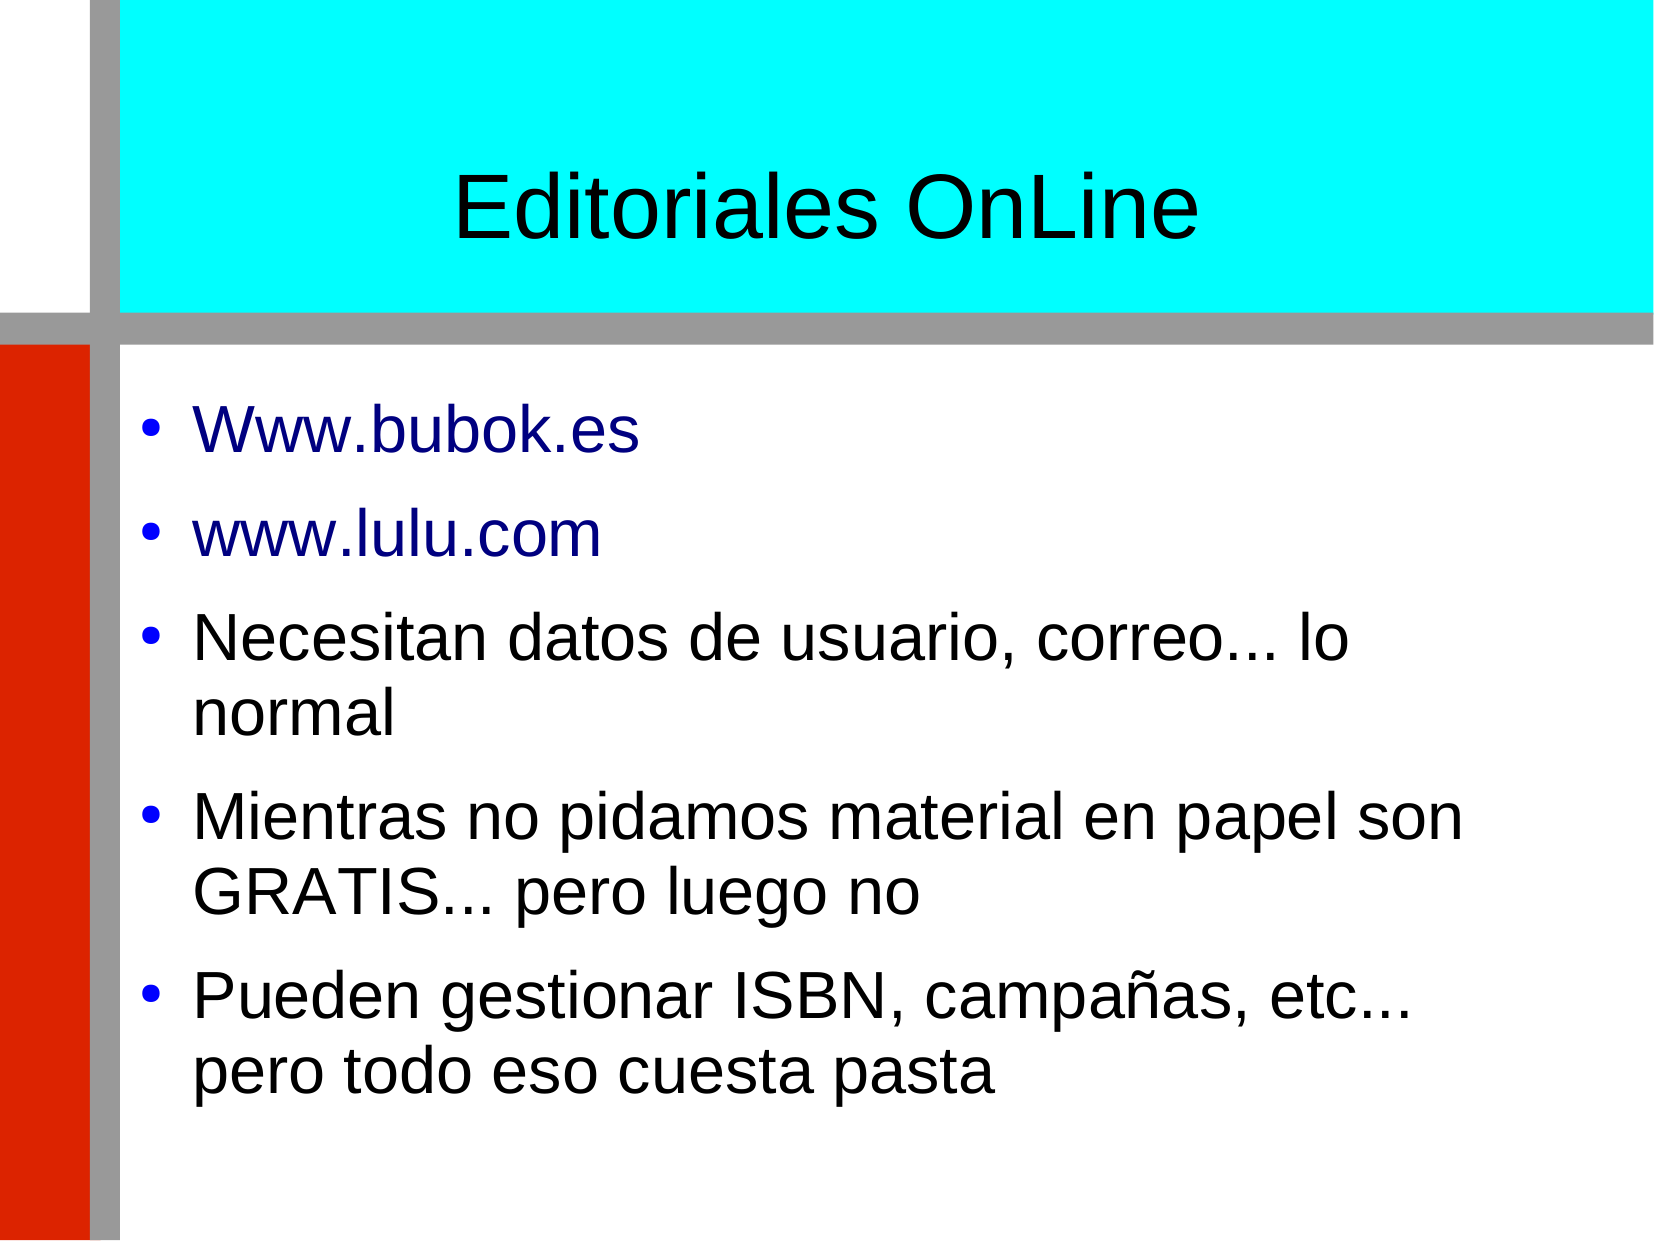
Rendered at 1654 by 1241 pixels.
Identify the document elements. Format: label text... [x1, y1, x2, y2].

list Www.bubok.es www.lulu.com Necesitan datos de usuario, correo... lo normal Mientras no pidamos material en papel son GRATIS... pero luego no Pueden gestionar ISBN, campañas, etc... pero todo eso cuesta pasta [121, 391, 1534, 1211]
title Editoriales OnLine [121, 102, 1534, 310]
